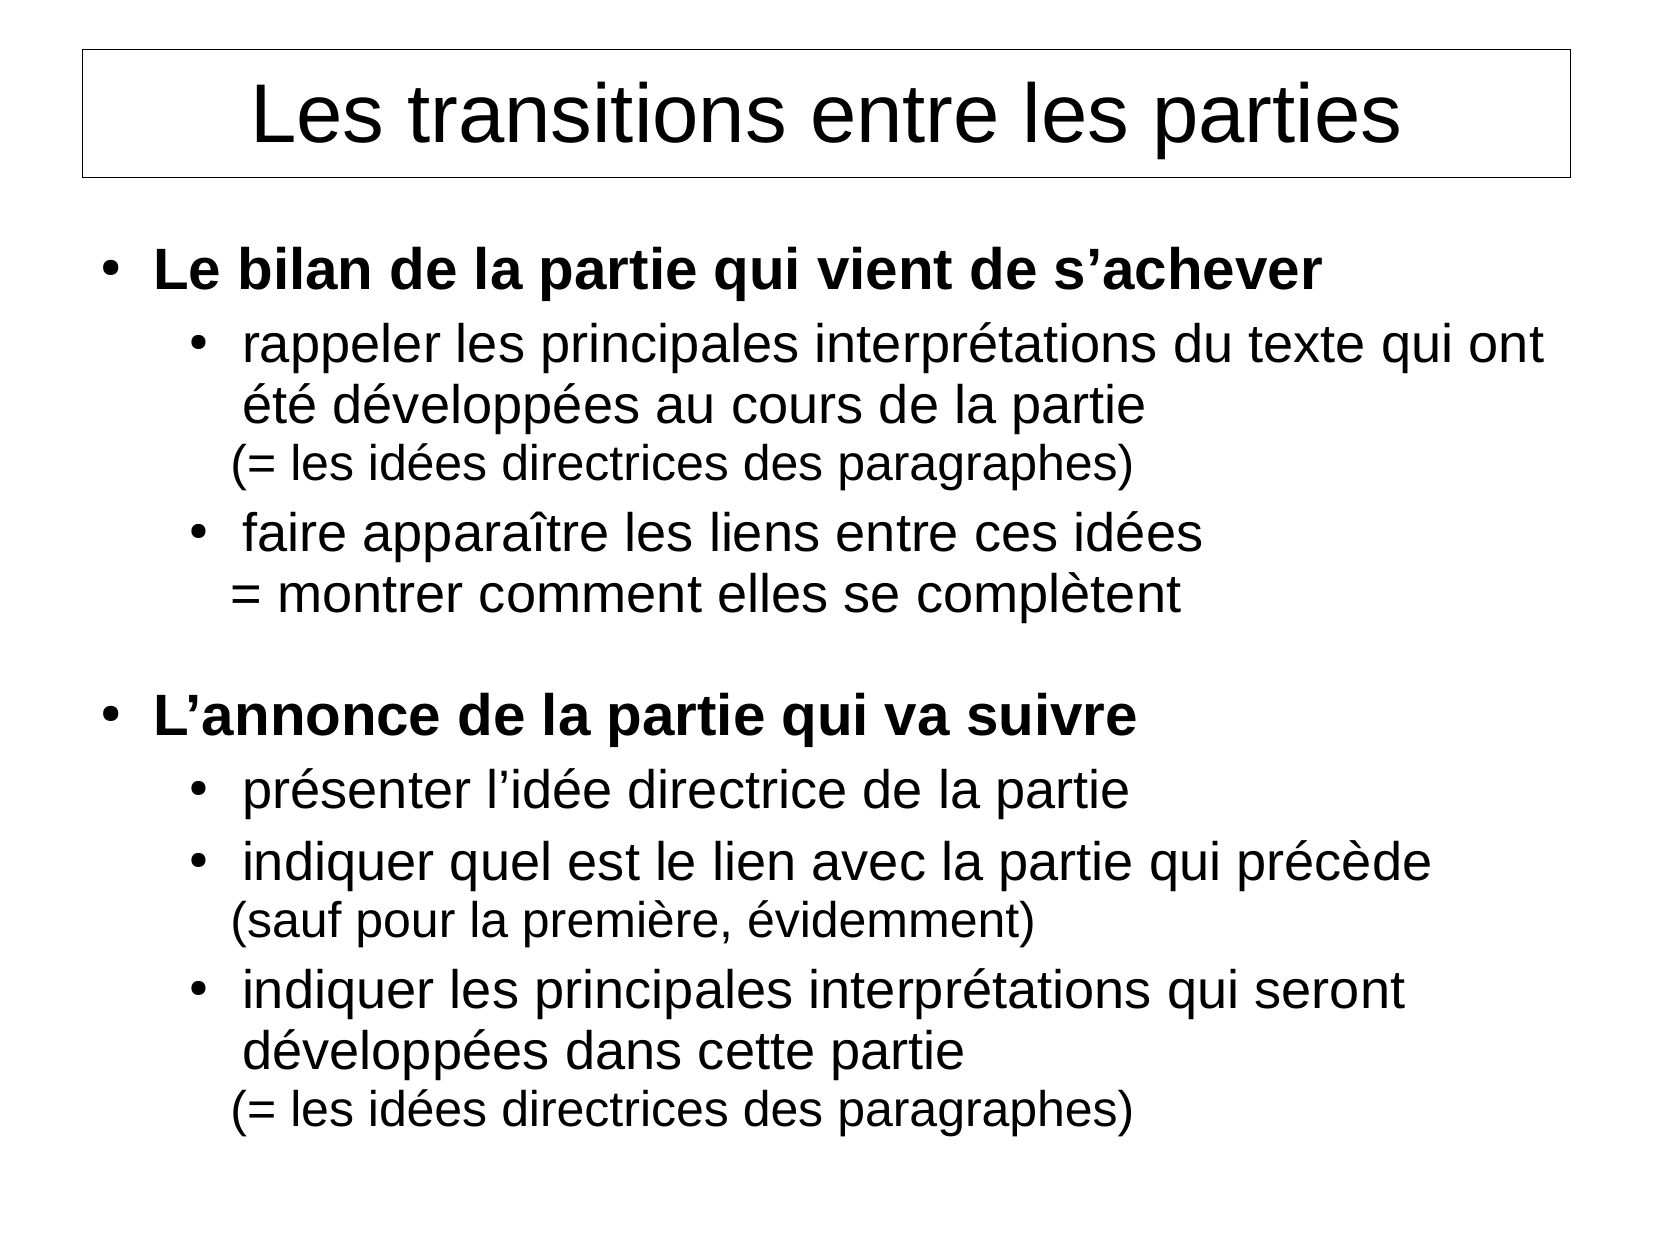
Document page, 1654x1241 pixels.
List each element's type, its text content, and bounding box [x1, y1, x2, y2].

title Les transitions entre les parties [82, 49, 1571, 178]
list Le bilan de la partie qui vient de s’achever rappeler les principales interprétations du texte qui ont été développées au cours de la partie (= les idées directrices des paragraphes) faire apparaître les liens entre ces idées = montrer comment elles se complètent L’annonce de la partie qui va suivre présenter l’idée directrice de la partie indiquer quel est le lien avec la partie qui précède (sauf pour la première, évidemment) indiquer les principales interprétations qui seront développées dans cette partie (= les idées directrices des paragraphes) [82, 237, 1571, 1140]
